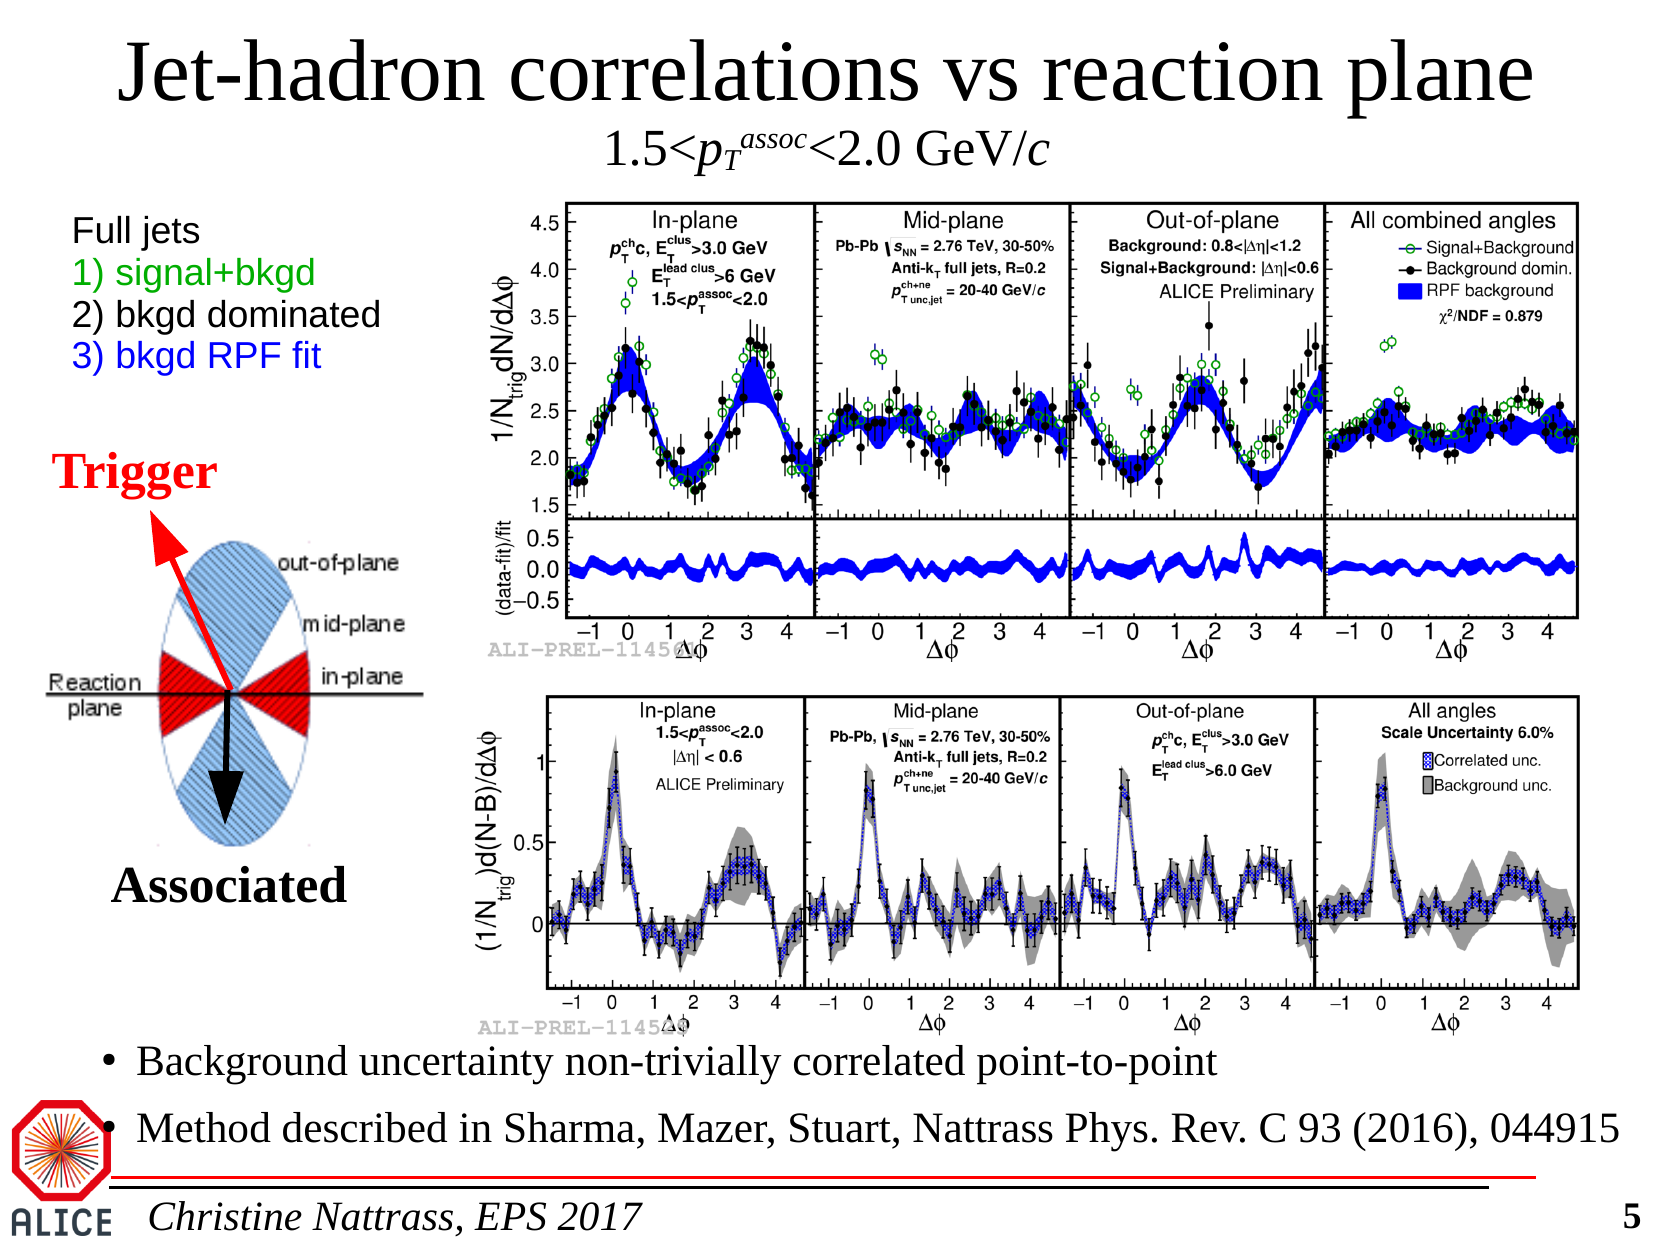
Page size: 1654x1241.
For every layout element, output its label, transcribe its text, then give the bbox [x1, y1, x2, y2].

text_box Full jets 1) signal+bkgd 2) bkgd dominated 3) bkgd RPF fit [56, 202, 432, 488]
text_box Associated [95, 848, 376, 979]
list Background uncertainty non-trivially correlated point-to-point Method described in Sharma, Mazer, Stuart, Nattrass Phys. Rev. C 93 (2016), 044915 [90, 1037, 1653, 1156]
picture [472, 693, 1581, 1041]
title Jet-hadron correlations vs reaction plane 1.5<pTassoc<2.0 GeV/c [0, 0, 1653, 241]
picture [15, 529, 468, 871]
picture [11, 1100, 111, 1236]
picture [482, 200, 1591, 662]
text_box Trigger [36, 435, 247, 508]
